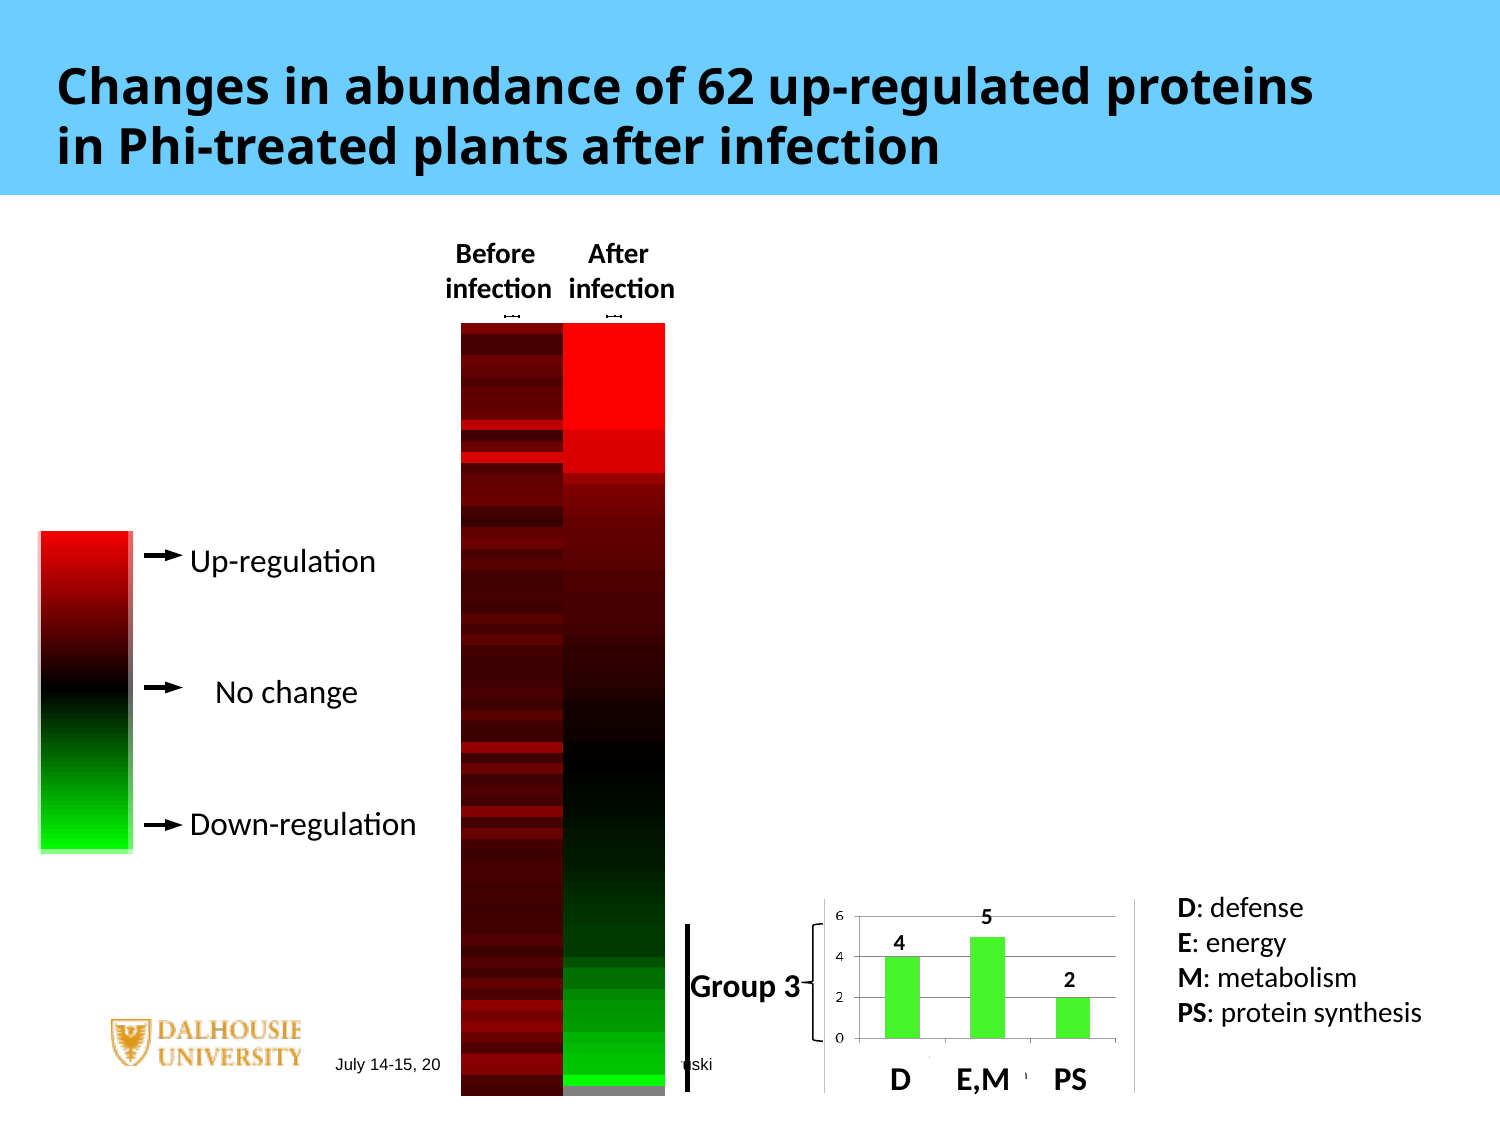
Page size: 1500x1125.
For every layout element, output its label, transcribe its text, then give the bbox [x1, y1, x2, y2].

text_box After infection [552, 226, 692, 313]
text_box Down-regulation [174, 794, 436, 851]
text_box PS [1028, 1050, 1113, 1106]
picture [816, 891, 1143, 1101]
title Changes in abundance of 62 up-regulated proteins in Phi-treated plants after infection [41, 47, 1467, 235]
text_box 2 [1048, 957, 1092, 1001]
text_box Group 3 [675, 956, 812, 1013]
picture [37, 531, 136, 863]
text_box E,M [940, 1050, 1026, 1106]
text_box 4 [878, 919, 921, 963]
picture [441, 315, 682, 1096]
text_box Before infection [428, 226, 552, 313]
text_box D: defense E: energy M: metabolism PS: protein synthesis [1162, 880, 1440, 1038]
text_box Up-regulation [174, 531, 395, 588]
text_box 5 [966, 894, 1009, 938]
text_box No change [199, 662, 376, 719]
text_box D [875, 1050, 929, 1106]
